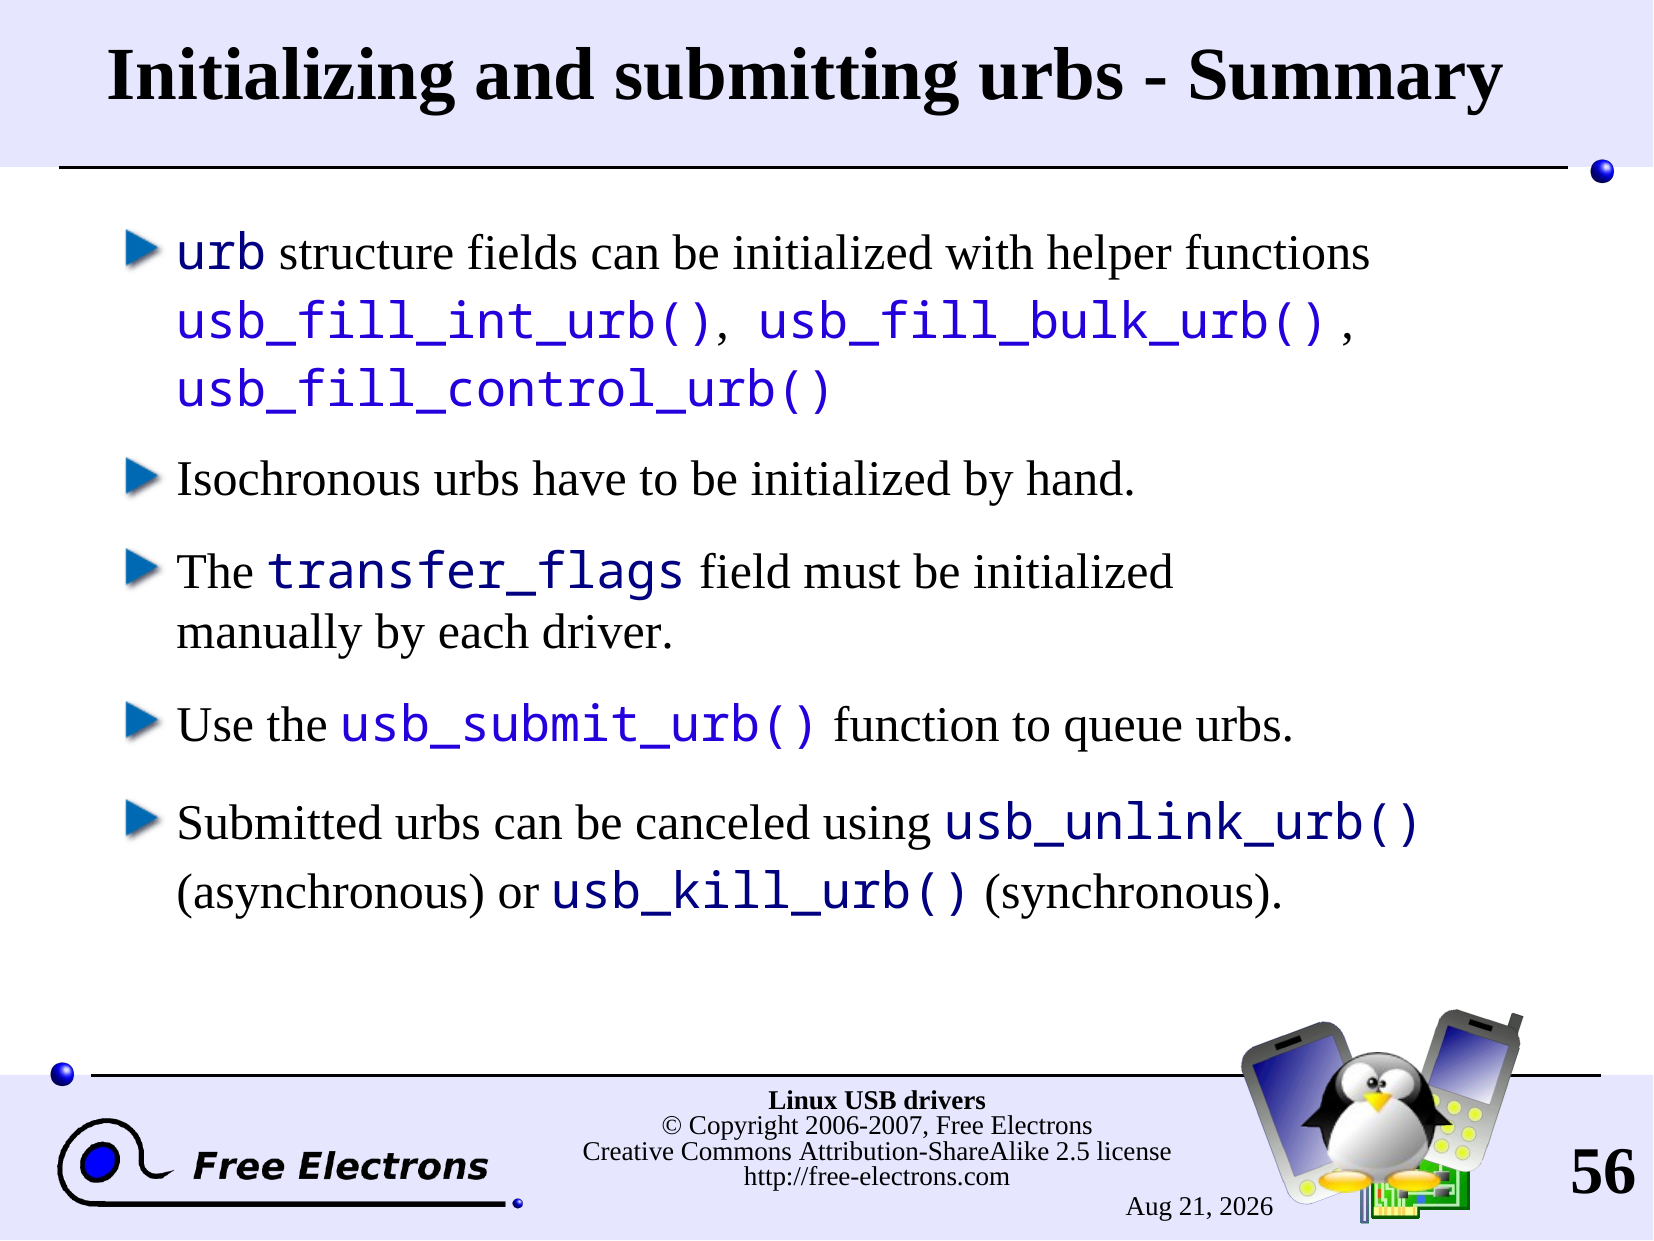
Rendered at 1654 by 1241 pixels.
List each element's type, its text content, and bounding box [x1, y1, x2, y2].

picture [50, 1107, 527, 1216]
list urb structure fields can be initialized with helper functions usb_fill_int_urb(), usb_fill_bulk_urb() , usb_fill_control_urb() Isochronous urbs have to be initialized by hand. The transfer_flags field must be initialized manually by each driver. Use the usb_submit_urb() function to queue urbs. Submitted urbs can be canceled using usb_unlink_urb() (asynchronous) or usb_kill_urb() (synchronous). [105, 216, 1518, 1066]
title Initializing and submitting urbs - Summary [60, 25, 1551, 124]
picture [1231, 1007, 1538, 1241]
